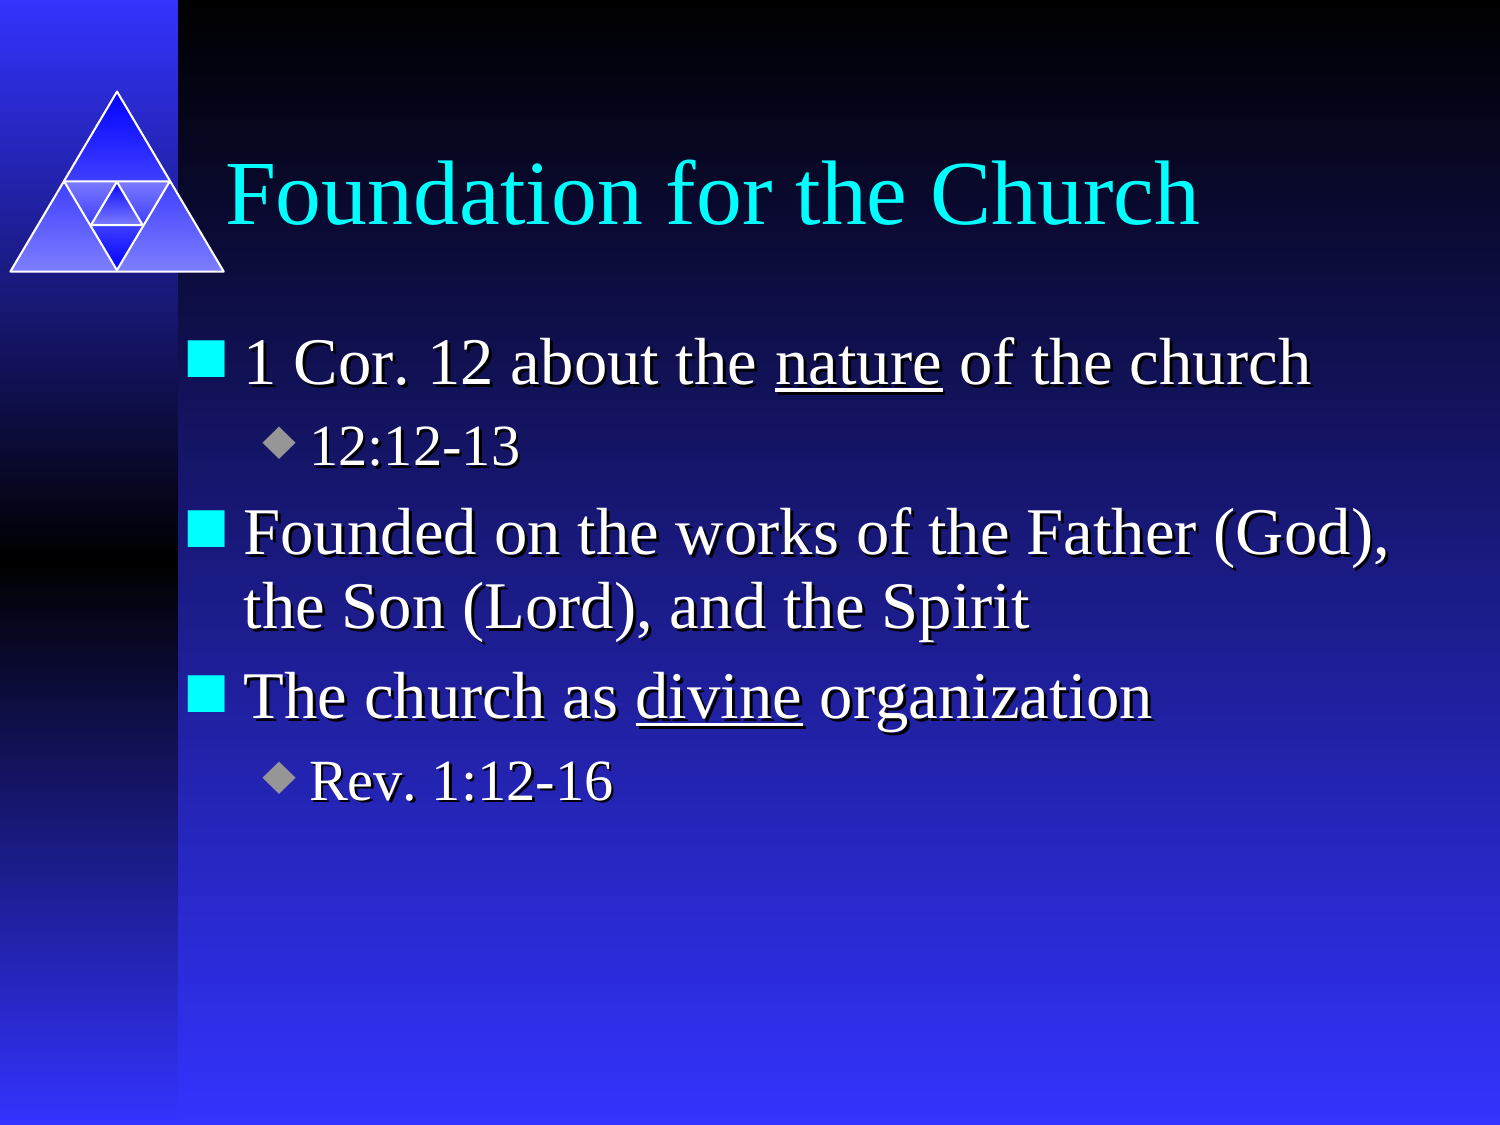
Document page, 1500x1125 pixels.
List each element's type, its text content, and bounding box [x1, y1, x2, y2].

list 1 Cor. 12 about the nature of the church 12:12-13 Founded on the works of the Father (God), the Son (Lord), and the Spirit The church as divine organization Rev. 1:12-16 [187, 324, 1463, 1000]
title Foundation for the Church [225, 99, 1463, 288]
